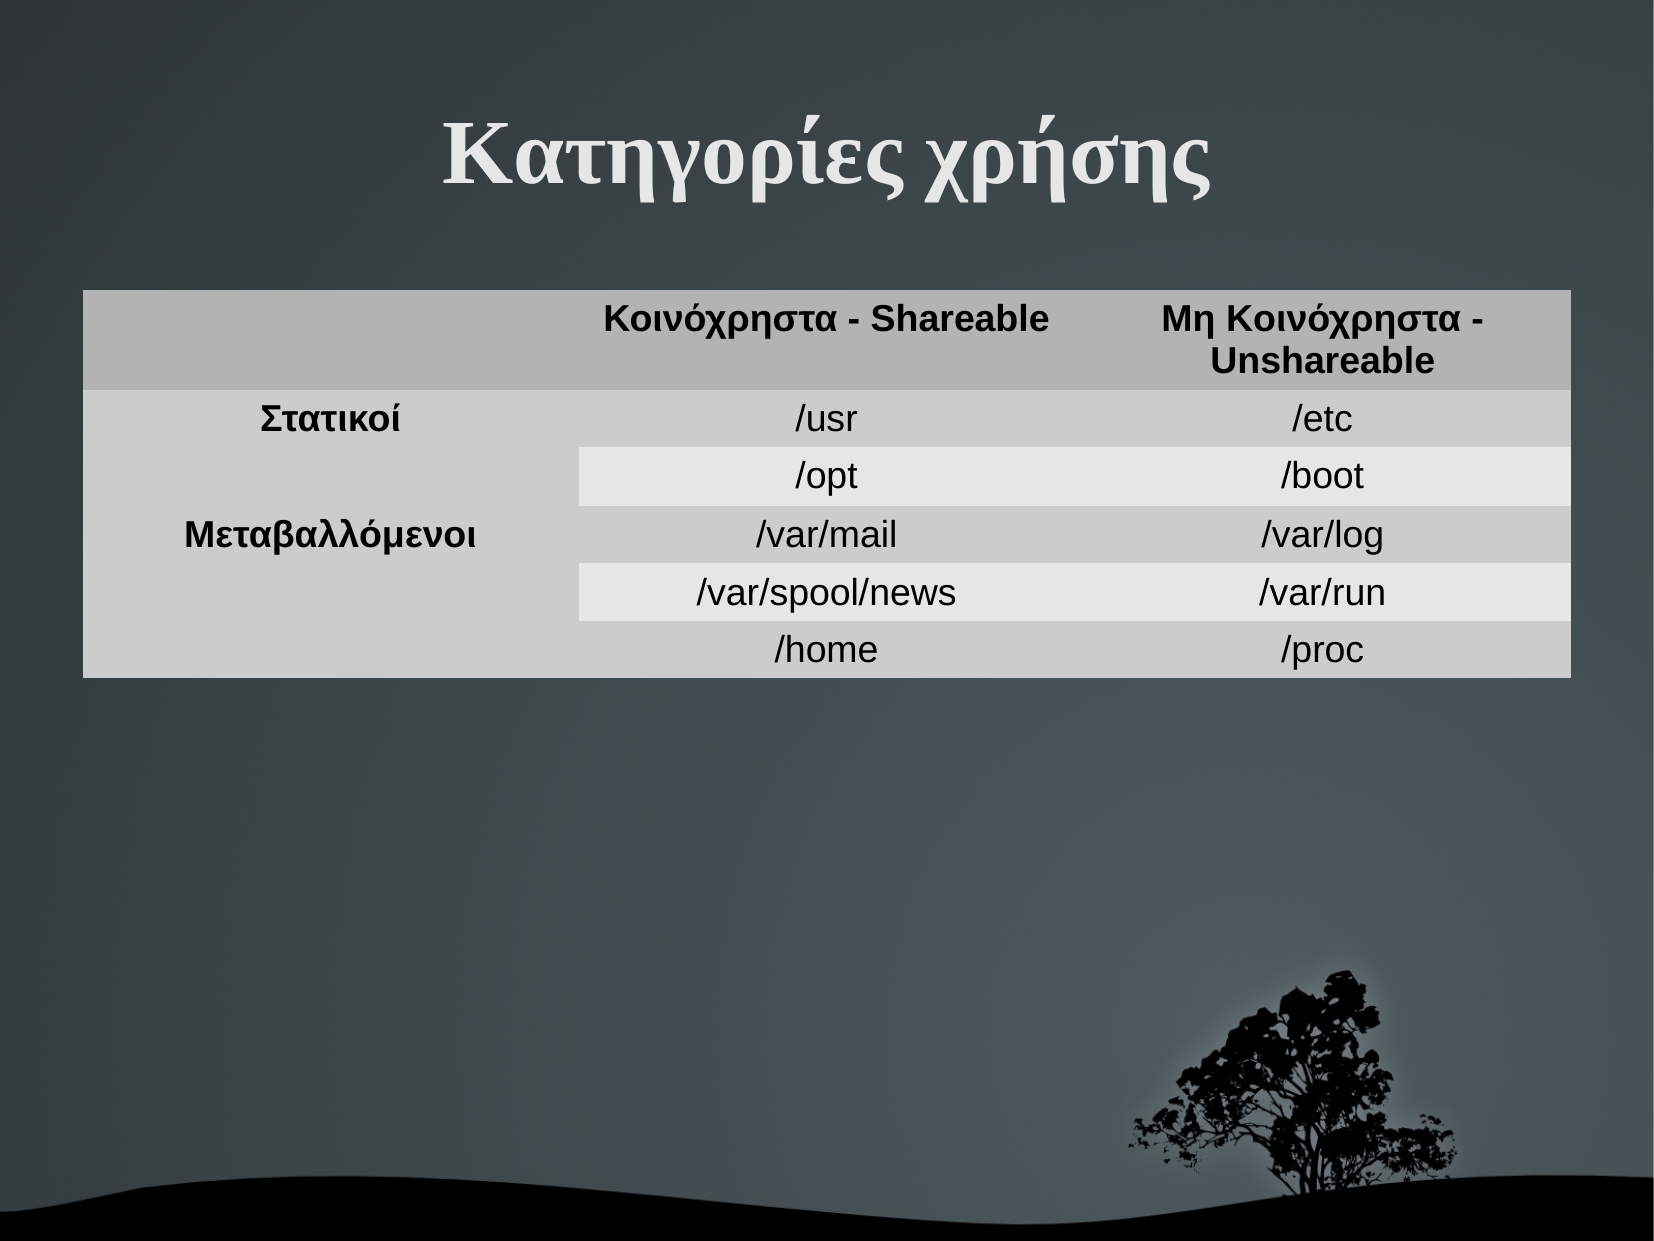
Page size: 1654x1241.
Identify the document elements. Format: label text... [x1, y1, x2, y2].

table_cell /proc [1075, 621, 1571, 678]
table_header [83, 290, 579, 390]
table_cell Στατικοί [83, 390, 579, 506]
table_header Mη Kοινόχρηστα - Unshareable [1075, 290, 1571, 390]
table_cell /var/run [1075, 563, 1571, 621]
table_cell /var/mail [579, 506, 1075, 563]
table_cell /boot [1075, 447, 1571, 506]
table_header Κοινόχρηστα - Shareable [579, 290, 1075, 390]
title Κατηγορίες χρήσης [82, 49, 1571, 257]
picture [0, 0, 1654, 1241]
table_cell Μεταβαλλόμενοι [83, 506, 579, 678]
table_cell /var/log [1075, 506, 1571, 563]
table_cell /usr [579, 390, 1075, 447]
table_cell /home [579, 621, 1075, 678]
table_cell /var/spool/news [579, 563, 1075, 621]
table_cell /opt [579, 447, 1075, 506]
table_cell /etc [1075, 390, 1571, 447]
